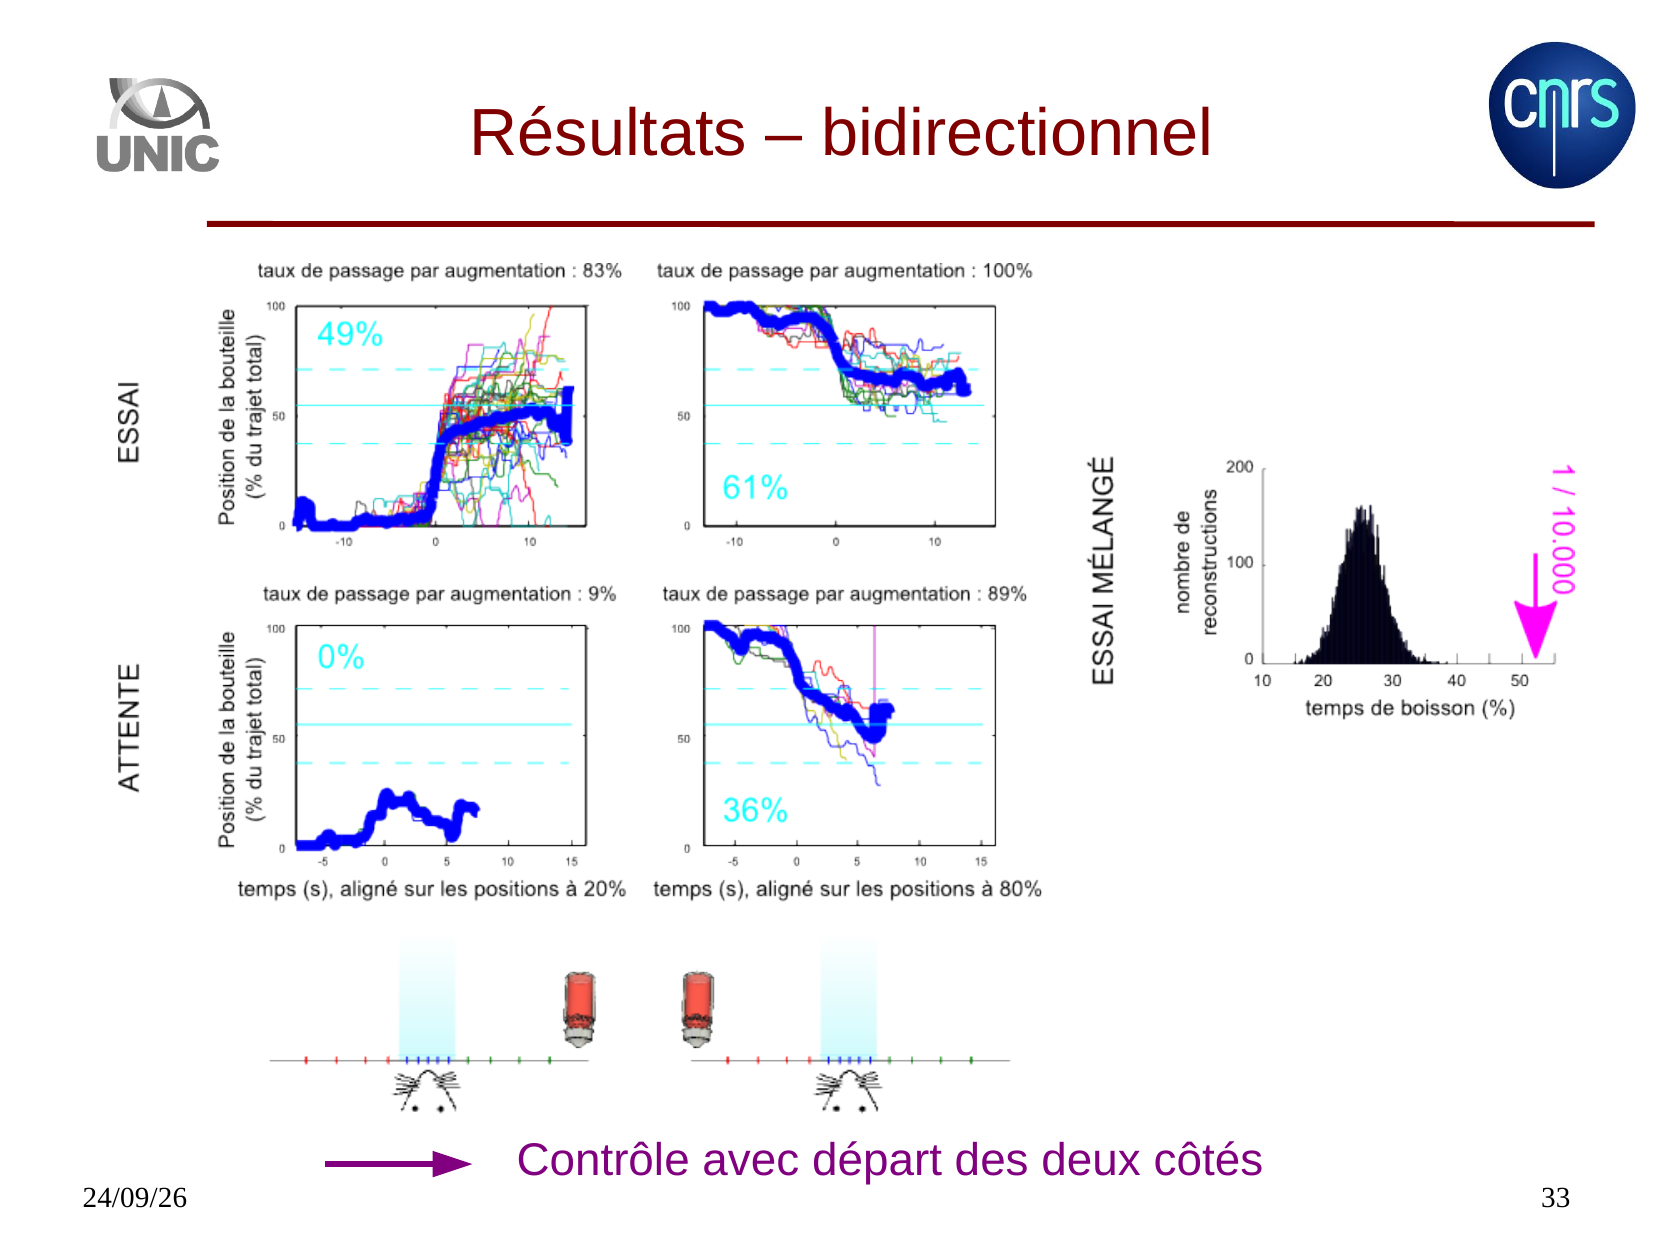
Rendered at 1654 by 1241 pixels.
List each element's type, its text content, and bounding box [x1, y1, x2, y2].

text_box 13/02/12 [82, 1180, 468, 1215]
picture [118, 263, 1575, 1123]
text_box <numéro> [1185, 1192, 1571, 1215]
text_box Contrôle avec départ des deux côtés [501, 1122, 1625, 1192]
picture [89, 65, 226, 187]
picture [1488, 41, 1636, 189]
text_box Résultats – bidirectionnel [206, 88, 1477, 207]
